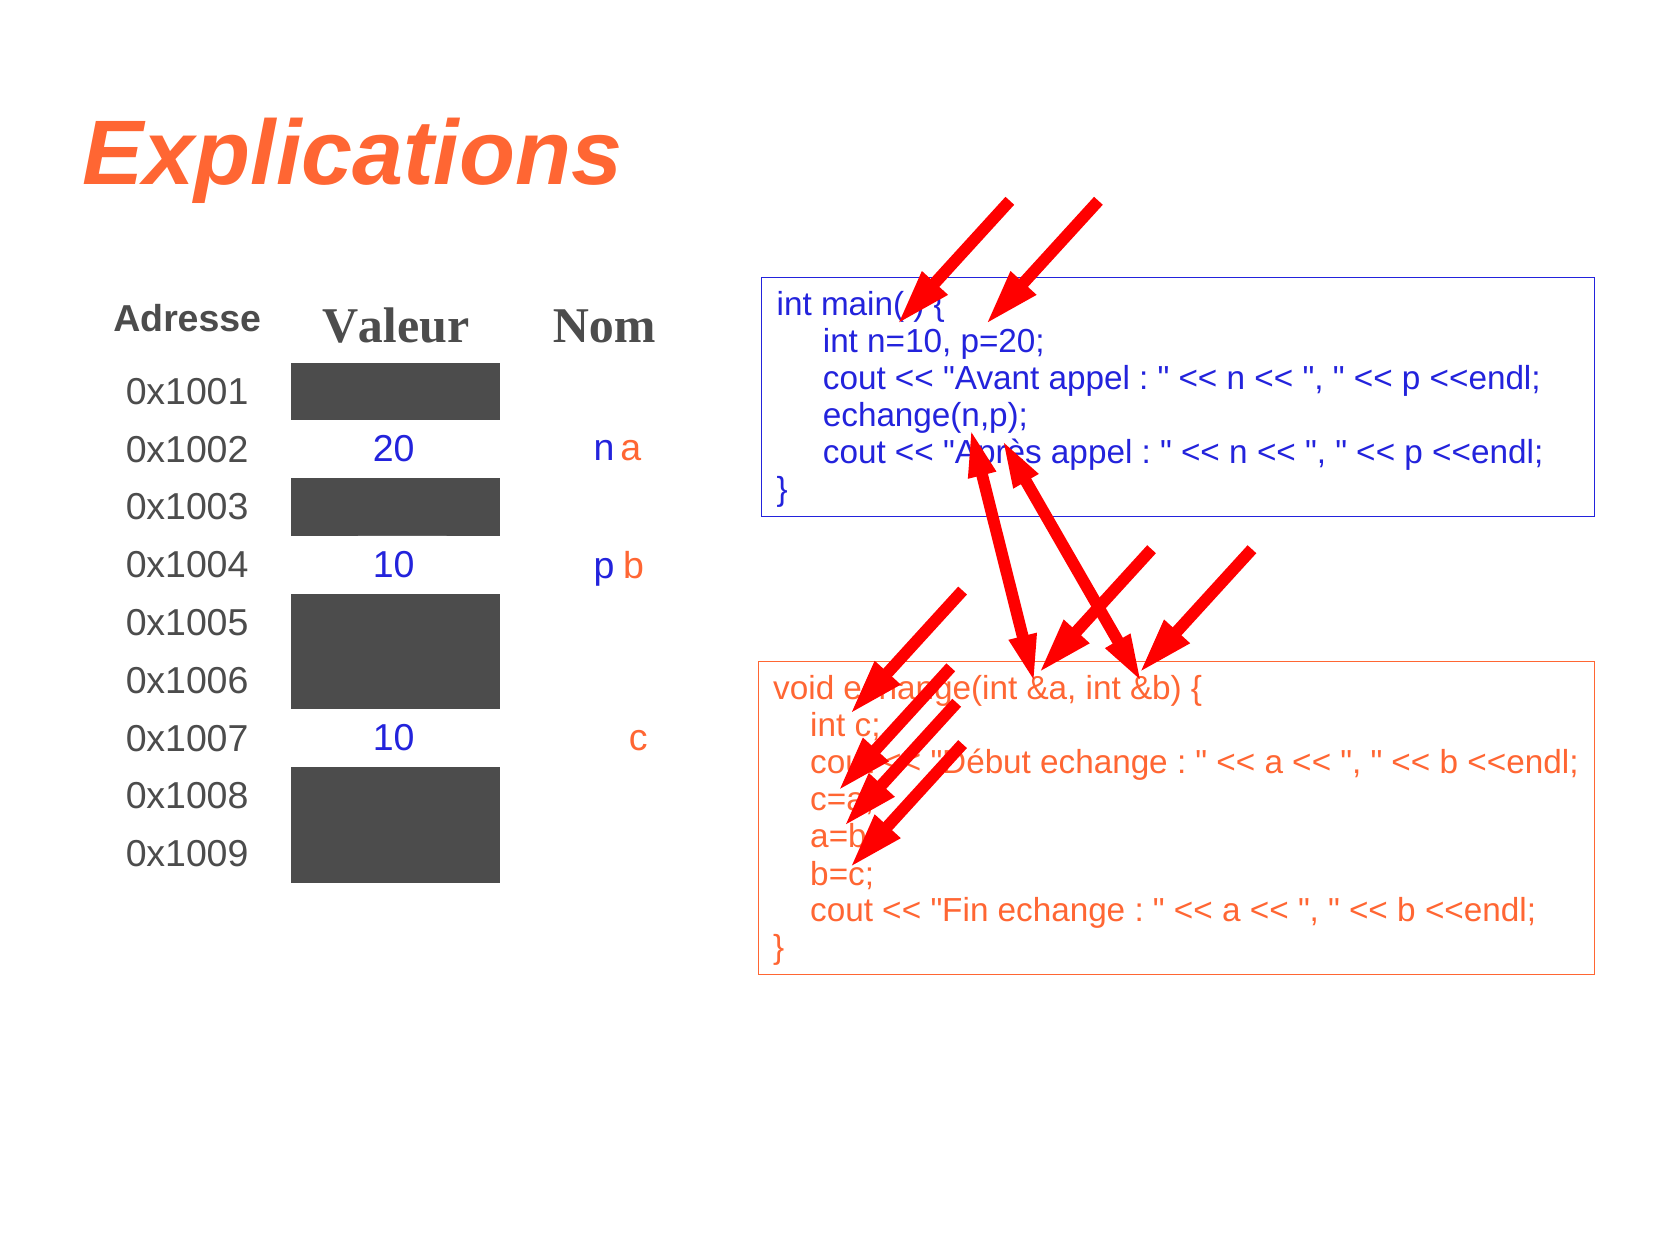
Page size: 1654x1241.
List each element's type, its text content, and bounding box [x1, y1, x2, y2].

table_cell 0x1007 [83, 709, 291, 767]
text_box c [614, 708, 703, 766]
table_cell [447, 536, 500, 594]
table_cell [500, 594, 709, 652]
table_cell 0x1001 [83, 363, 291, 420]
table_cell 0x1003 [83, 478, 291, 536]
text_box a [605, 418, 657, 476]
table_cell [500, 536, 709, 594]
title Explications [82, 49, 1571, 257]
table_cell [500, 652, 709, 709]
table_cell [291, 363, 500, 420]
text_box p [578, 537, 630, 595]
text_box int main( ) { int n=10, p=20; cout << "Avant appel : " << n << ", " << p <<endl; echange(n,p); cout << "Après appel : " << n << ", " << p <<endl; } [761, 277, 1595, 517]
table_cell 0x1005 [83, 594, 291, 652]
text_box 20 [358, 420, 447, 477]
table_cell [291, 594, 500, 652]
table_cell [447, 709, 500, 767]
table_cell [500, 420, 709, 478]
text_box 10 [358, 535, 447, 593]
table_cell 0x1002 [83, 420, 291, 478]
text_box 10 [358, 709, 447, 767]
table_cell [500, 825, 709, 883]
table_cell [291, 536, 358, 594]
table_cell [291, 478, 500, 536]
table_header Nom [500, 290, 709, 363]
text_box n [578, 419, 630, 477]
table_cell [291, 709, 358, 767]
table_cell 0x1006 [83, 652, 291, 709]
table_header Adresse [83, 290, 291, 363]
table_cell [500, 478, 709, 536]
text_box b [630, 537, 697, 595]
table_cell [291, 767, 500, 825]
table_cell [291, 652, 500, 709]
table_cell [291, 825, 500, 883]
table_header Valeur [291, 290, 500, 363]
table_cell 0x1009 [83, 825, 291, 883]
table_cell [500, 709, 709, 767]
table_cell [291, 420, 500, 478]
text_box void echange(int &a, int &b) { int c; cout << "Début echange : " << a << ", " << b <<endl; c=a; a=b; b=c; cout << "Fin echange : " << a << ", " << b <<endl; } [758, 661, 1595, 975]
table_cell [500, 767, 709, 825]
table_cell 0x1004 [83, 536, 291, 594]
table_cell 0x1008 [83, 767, 291, 825]
table_cell [500, 363, 709, 420]
